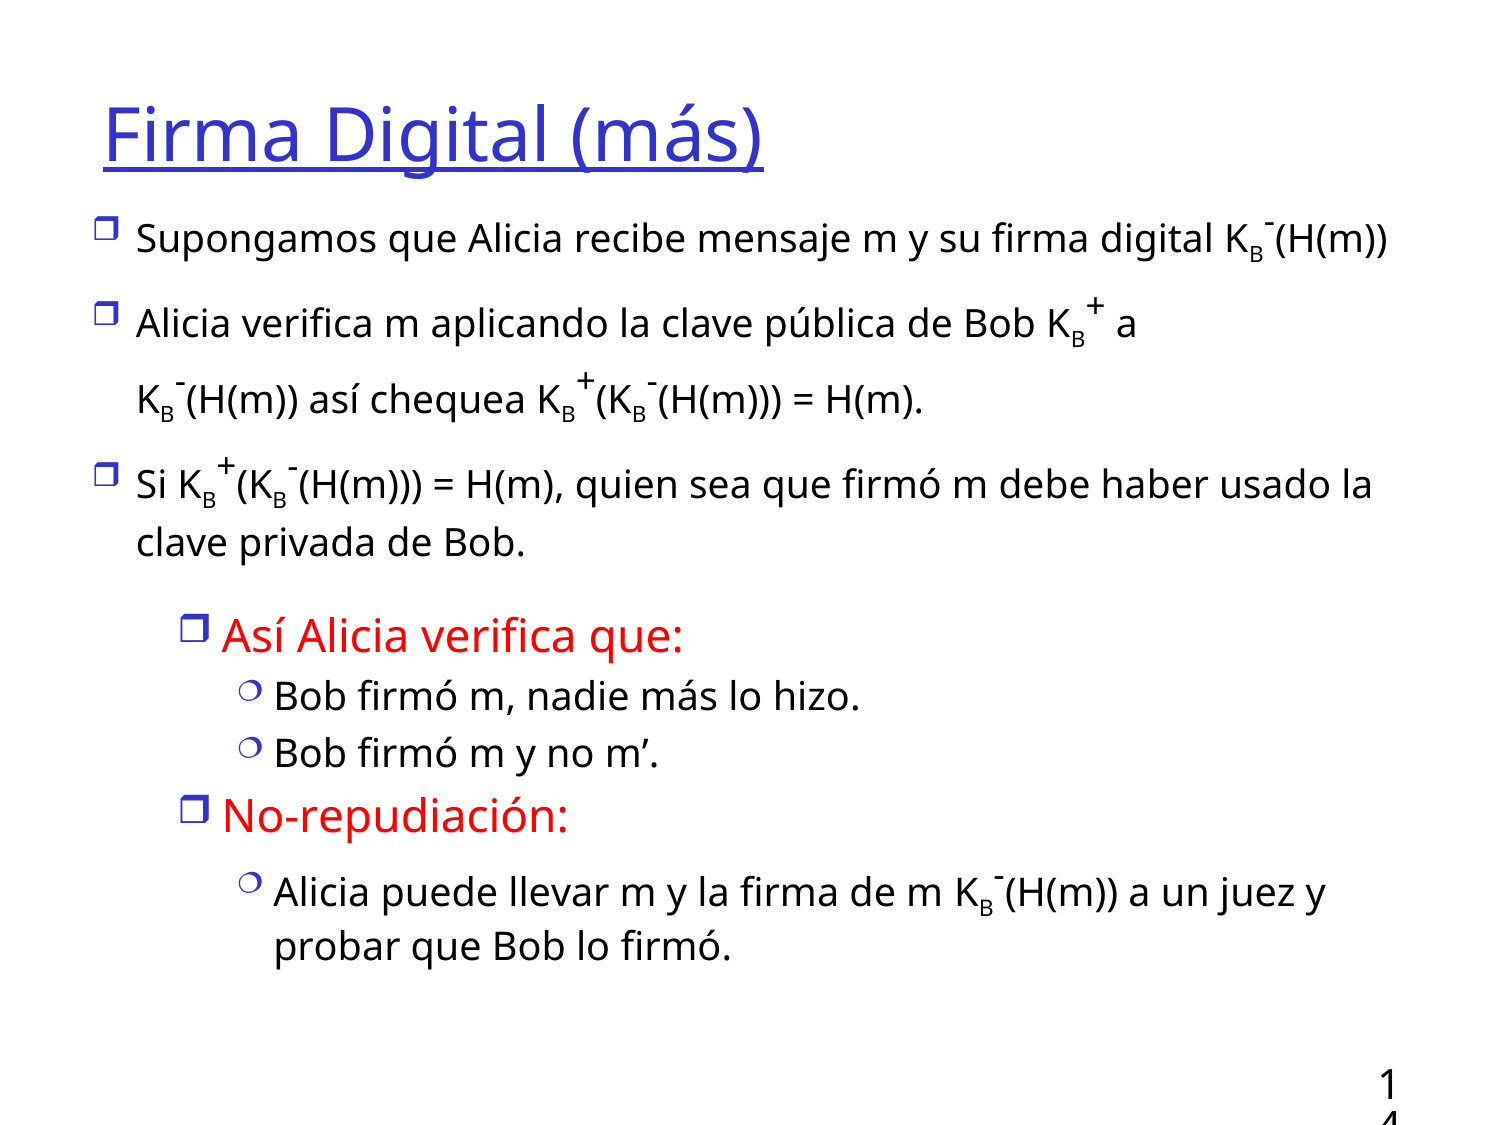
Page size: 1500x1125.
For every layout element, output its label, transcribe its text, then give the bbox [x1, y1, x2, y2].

list Así Alicia verifica que: Bob firmó m, nadie más lo hizo. Bob firmó m y no m’. No-repudiación: Alicia puede llevar m y la firma de m KB-(H(m)) a un juez y probar que Bob lo firmó. [162, 598, 1375, 978]
title Firma Digital (más) [87, 16, 1363, 184]
list Supongamos que Alicia recibe mensaje m y su firma digital KB-(H(m)) Alicia verifica m aplicando la clave pública de Bob KB+ a KB-(H(m)) así chequea KB+(KB-(H(m))) = H(m). Si KB+(KB-(H(m))) = H(m), quien sea que firmó m debe haber usado la clave privada de Bob. [76, 184, 1411, 614]
